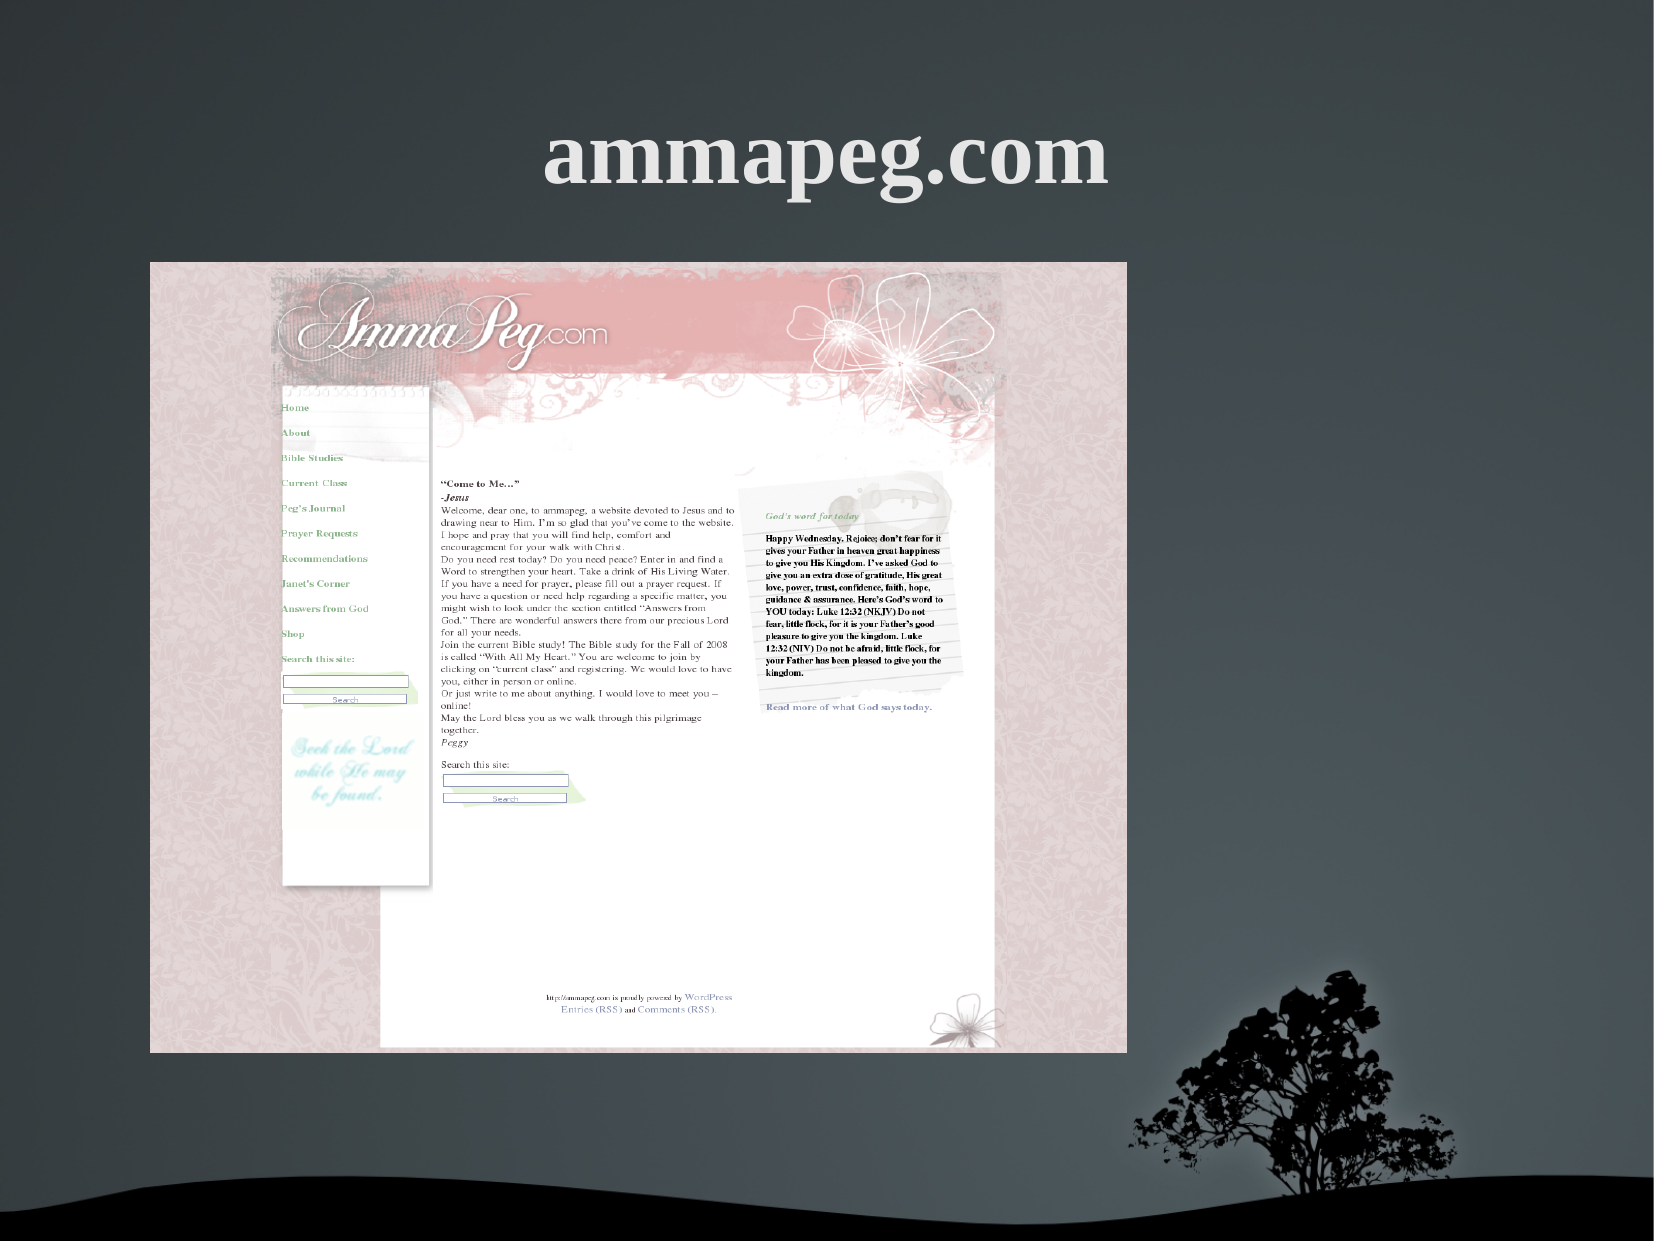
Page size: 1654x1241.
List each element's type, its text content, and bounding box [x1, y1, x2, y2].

picture [0, 0, 1654, 1241]
title ammapeg.com [82, 49, 1571, 257]
